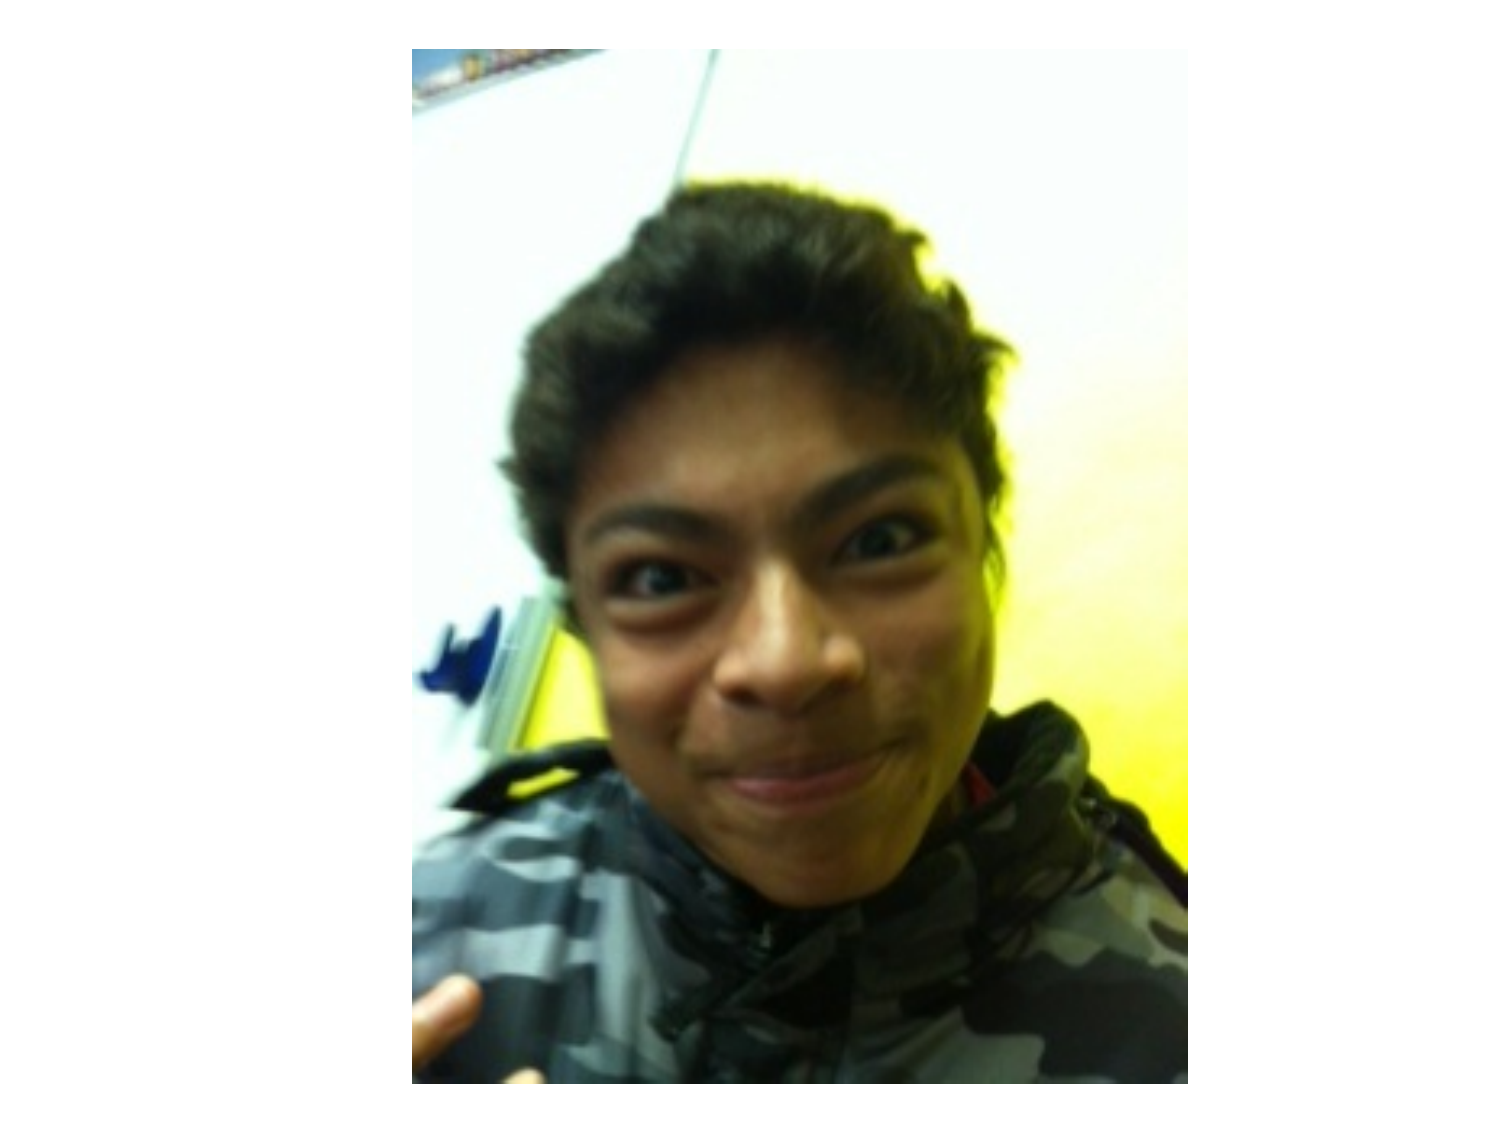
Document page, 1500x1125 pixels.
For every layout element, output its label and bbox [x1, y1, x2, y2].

picture [412, 49, 1188, 1084]
